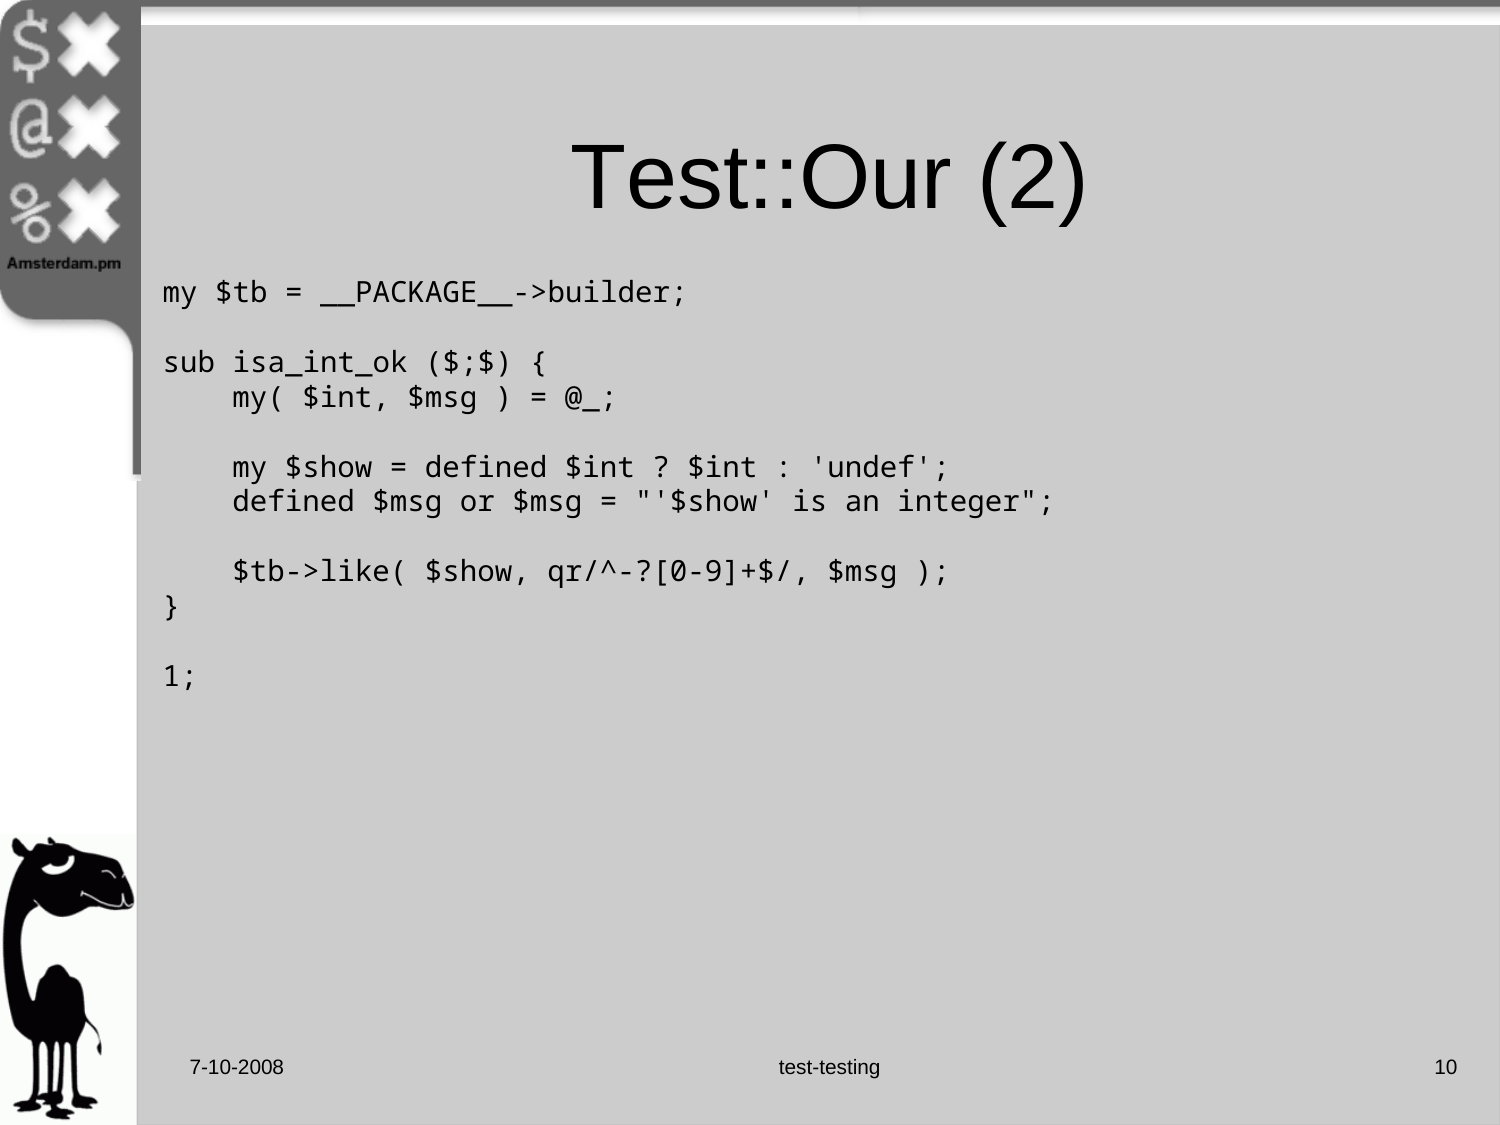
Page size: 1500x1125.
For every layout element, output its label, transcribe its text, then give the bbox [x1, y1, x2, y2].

title Test::Our (2) [187, 94, 1474, 266]
picture [0, 0, 1500, 481]
text_box my $tb = __PACKAGE__->builder; sub isa_int_ok ($;$) { my( $int, $msg ) = @_; my $show = defined $int ? $int : 'undef'; defined $msg or $msg = "'$show' is an integer"; $tb->like( $show, qr/^-?[0-9]+$/, $msg ); } 1; [147, 265, 1447, 735]
picture [0, 834, 136, 1125]
